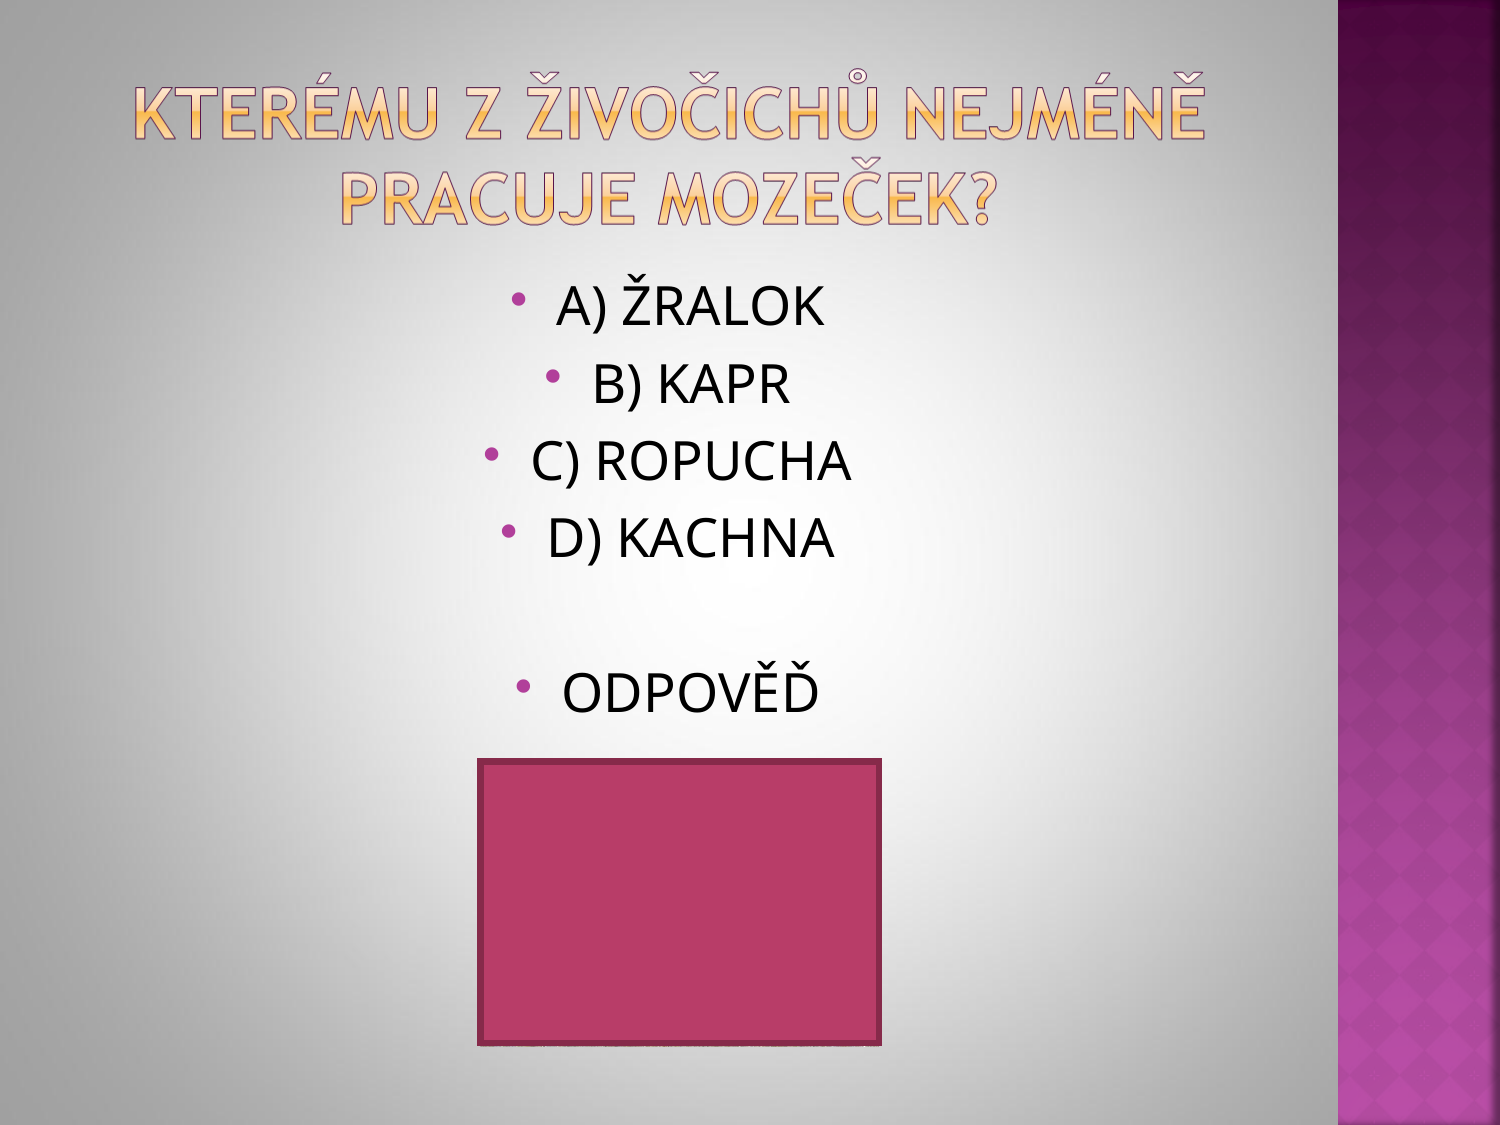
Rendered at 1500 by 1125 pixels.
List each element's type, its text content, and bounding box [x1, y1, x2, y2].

text_box [75, 48, 1273, 284]
text_box [480, 761, 879, 1043]
list A) ŽRALOK B) KAPR C) ROPUCHA D) KACHNA ODPOVĚĎ [75, 263, 1263, 1060]
picture [0, 0, 1500, 1125]
